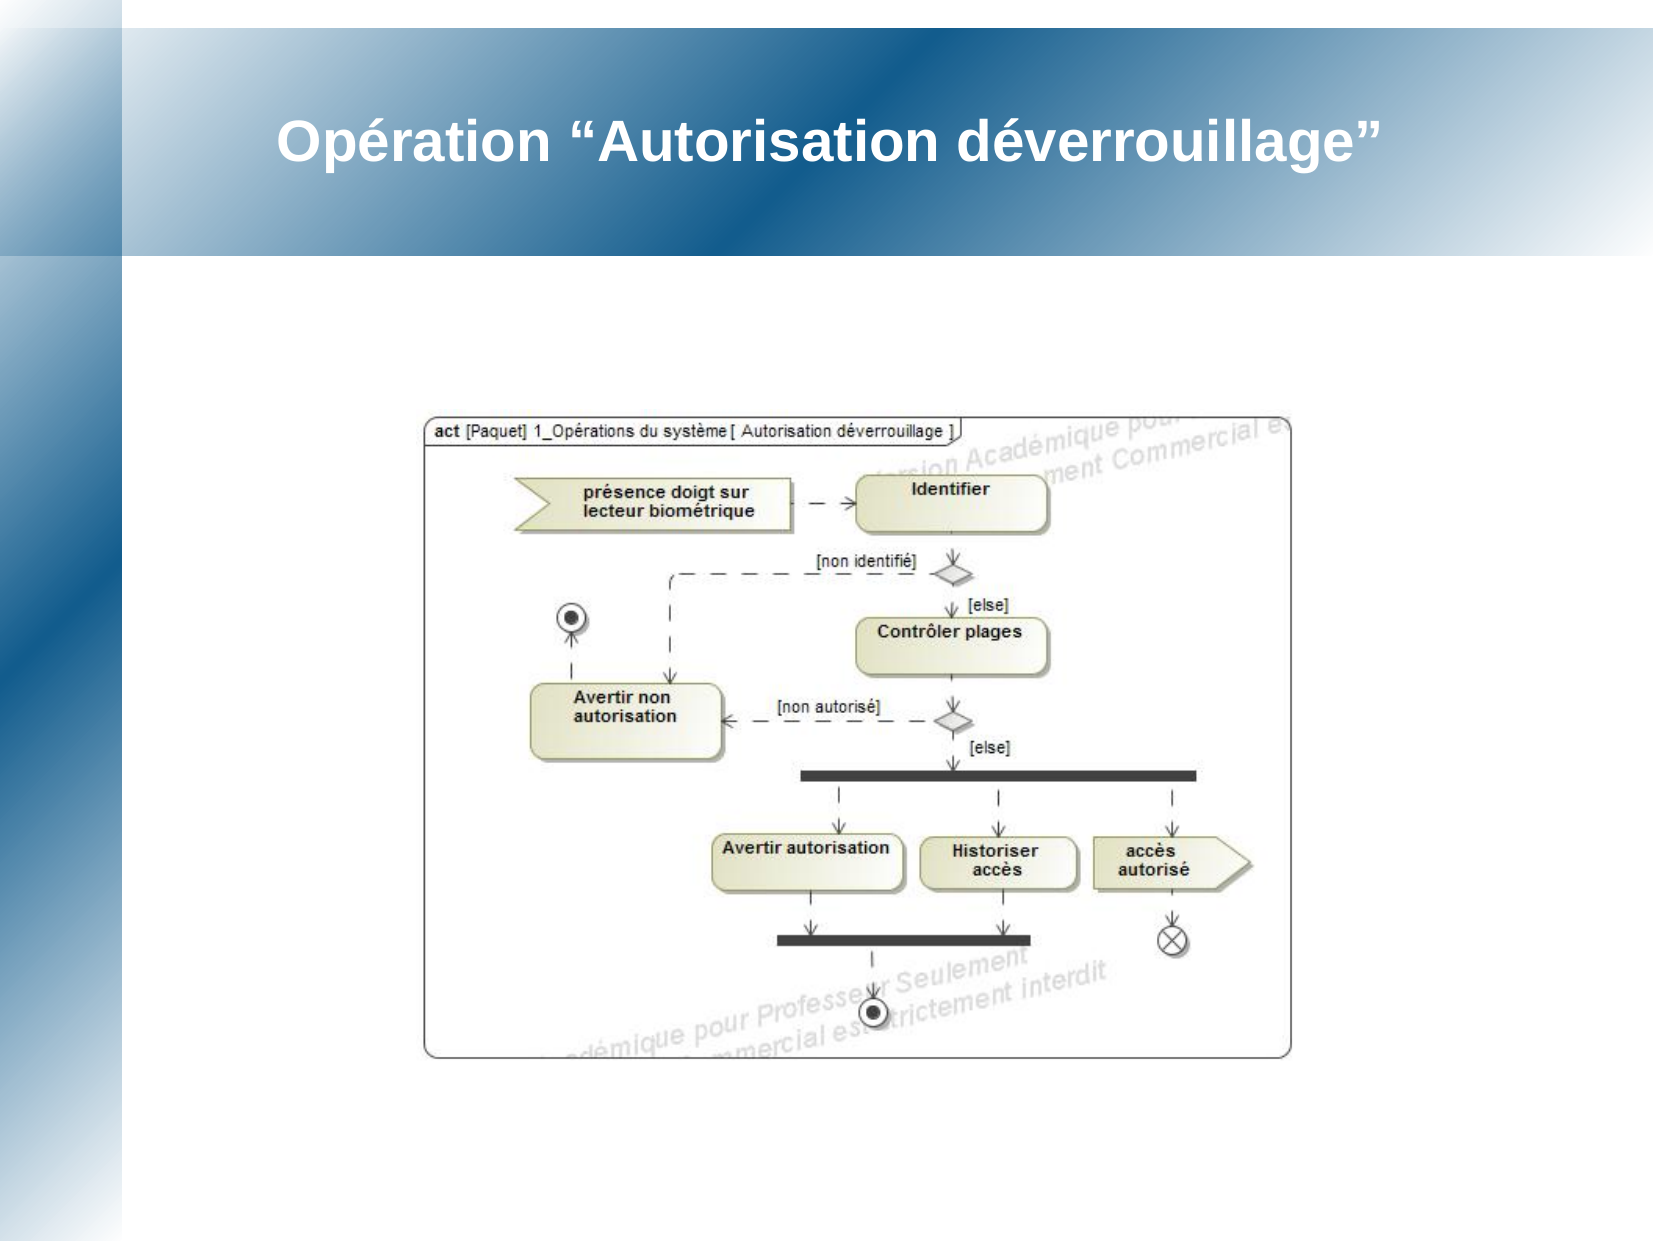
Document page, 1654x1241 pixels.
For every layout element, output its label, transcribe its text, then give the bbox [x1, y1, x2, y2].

subtitle [127, 323, 1603, 1167]
title Opération “Autorisation déverrouillage” [125, 45, 1537, 238]
